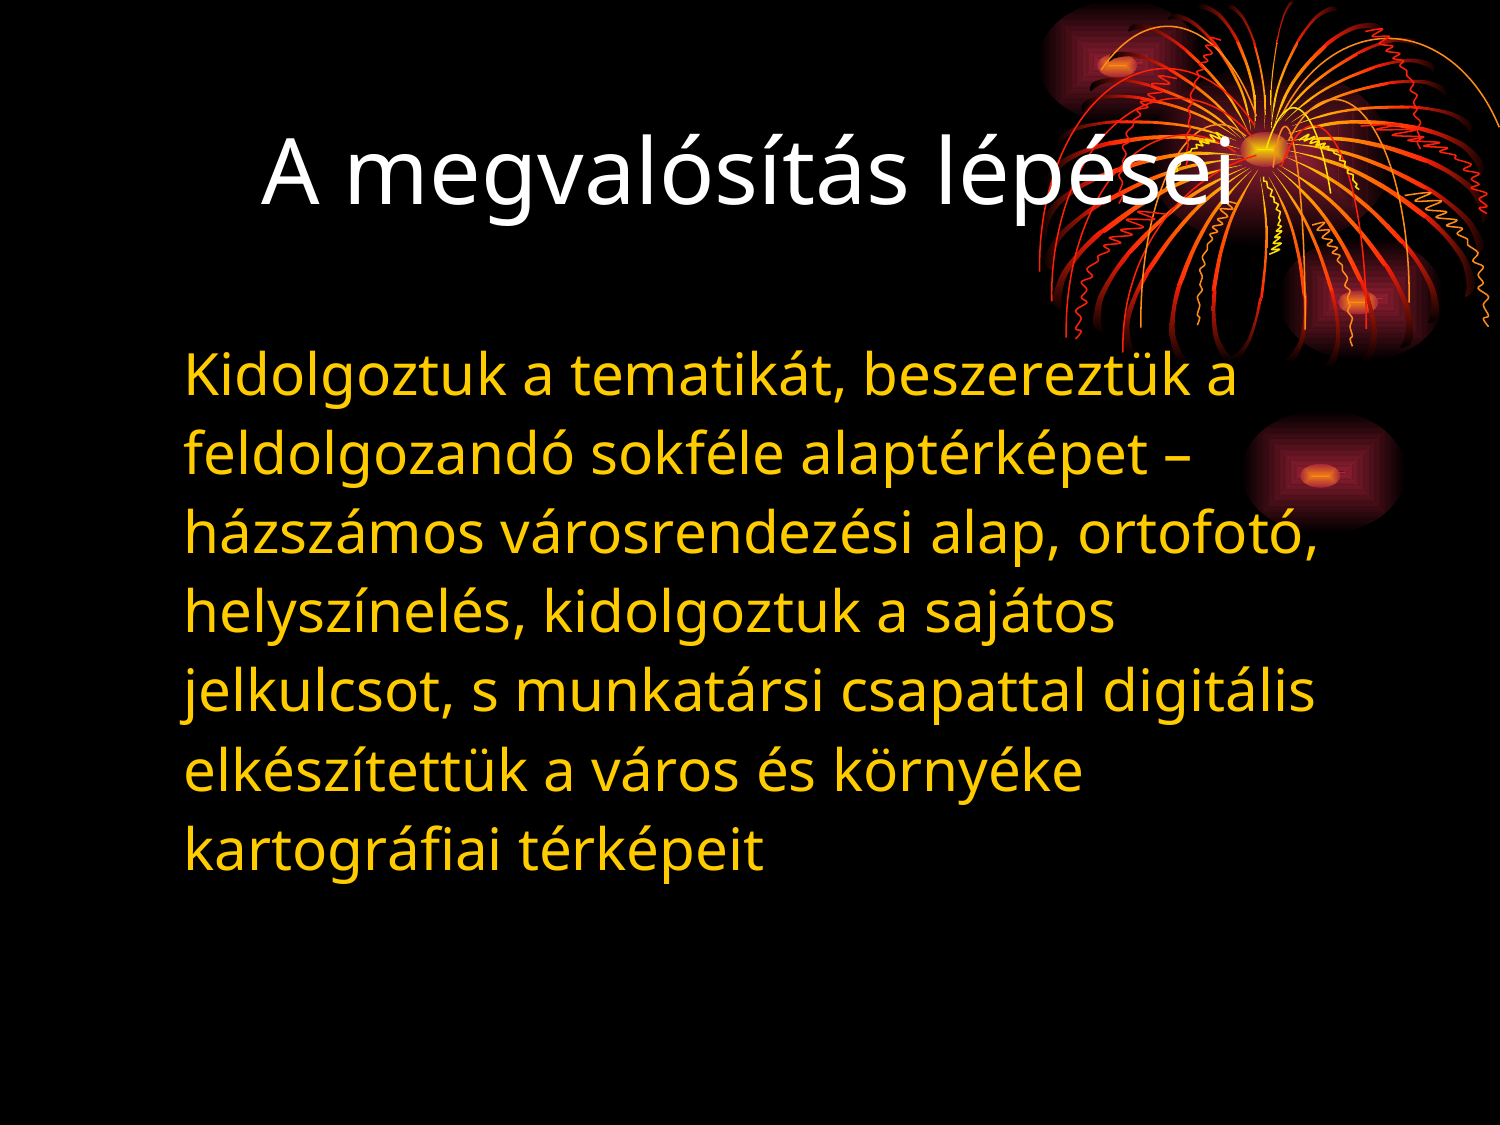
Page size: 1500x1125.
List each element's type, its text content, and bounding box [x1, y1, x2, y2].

title A megvalósítás lépései [112, 49, 1388, 290]
list Kidolgoztuk a tematikát, beszereztük a feldolgozandó sokféle alaptérképet – házszámos városrendezési alap, ortofotó, helyszínelés, kidolgoztuk a sajátos jelkulcsot, s munkatársi csapattal digitális elkészítettük a város és környéke kartográfiai térképeit [112, 324, 1388, 1001]
